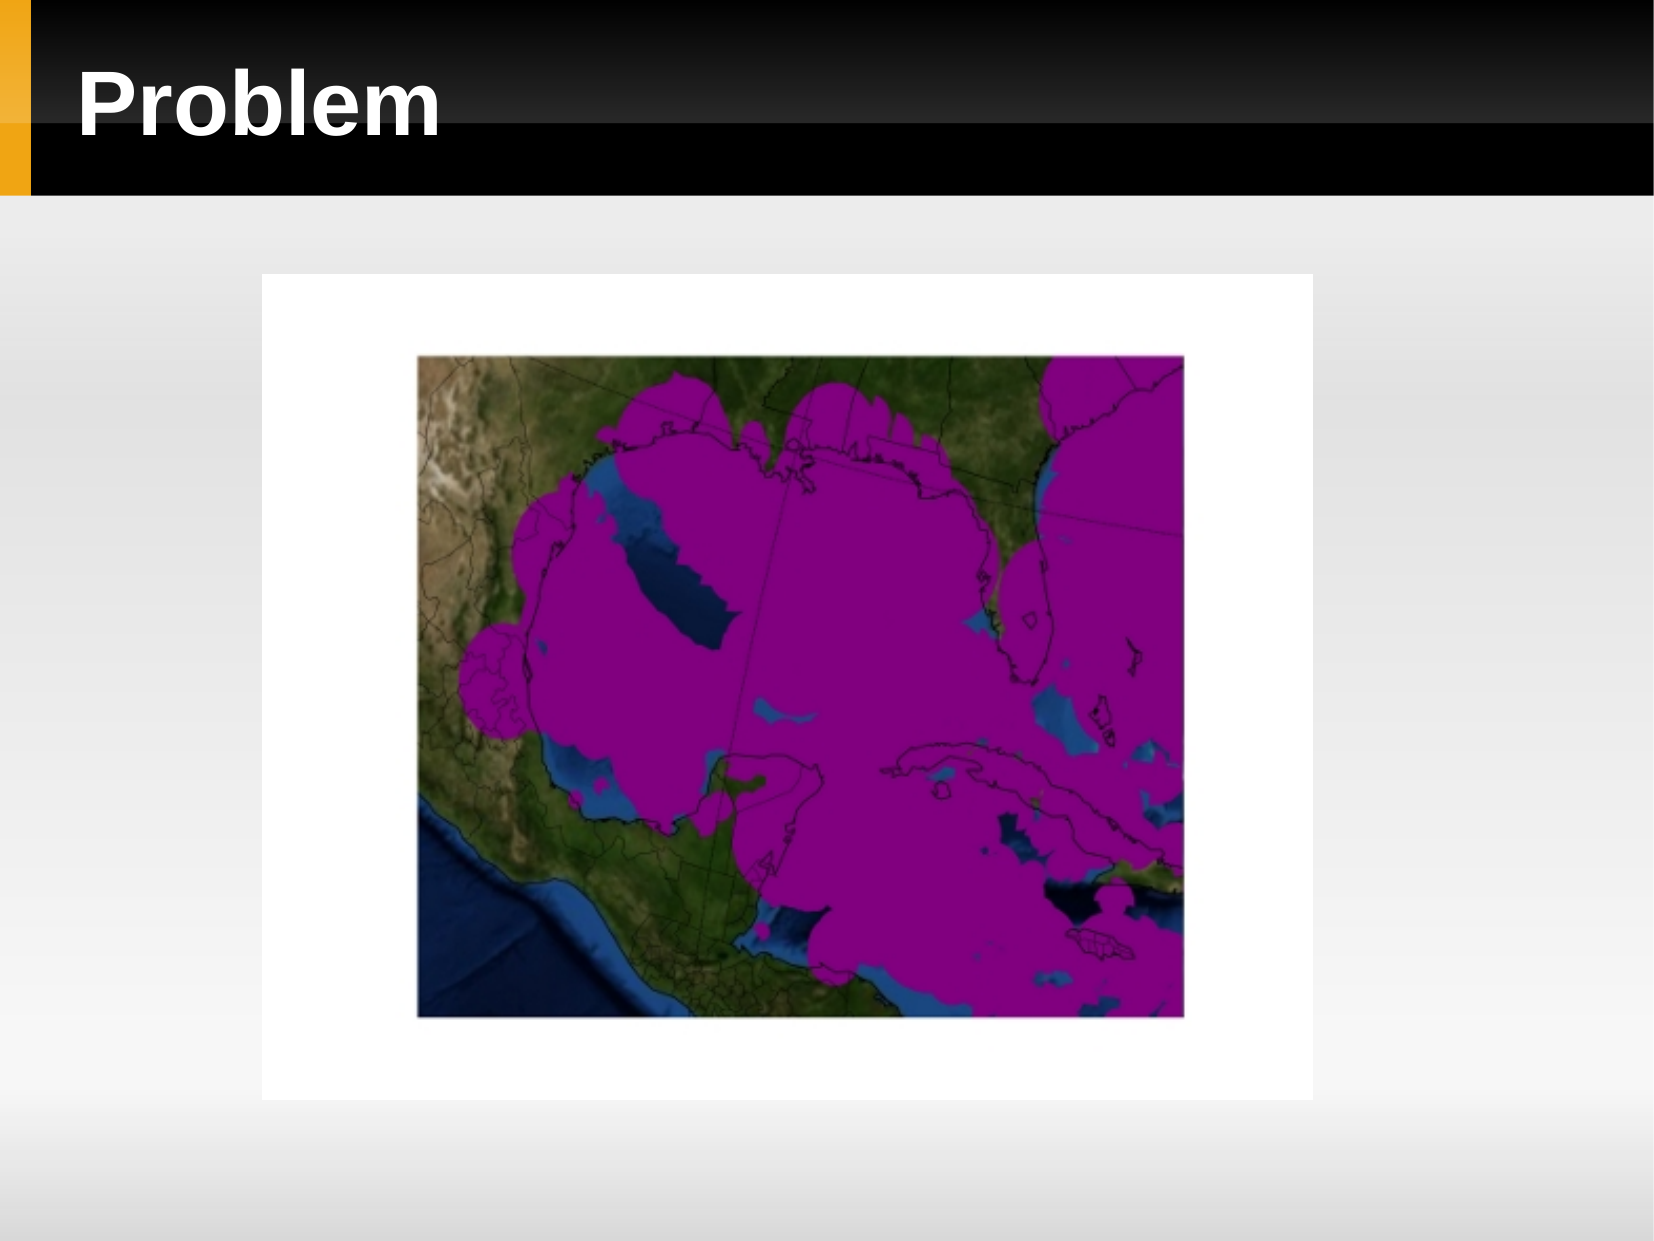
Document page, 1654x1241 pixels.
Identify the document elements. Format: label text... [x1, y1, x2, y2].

title Problem [76, 7, 1565, 200]
picture [0, 0, 1654, 1241]
